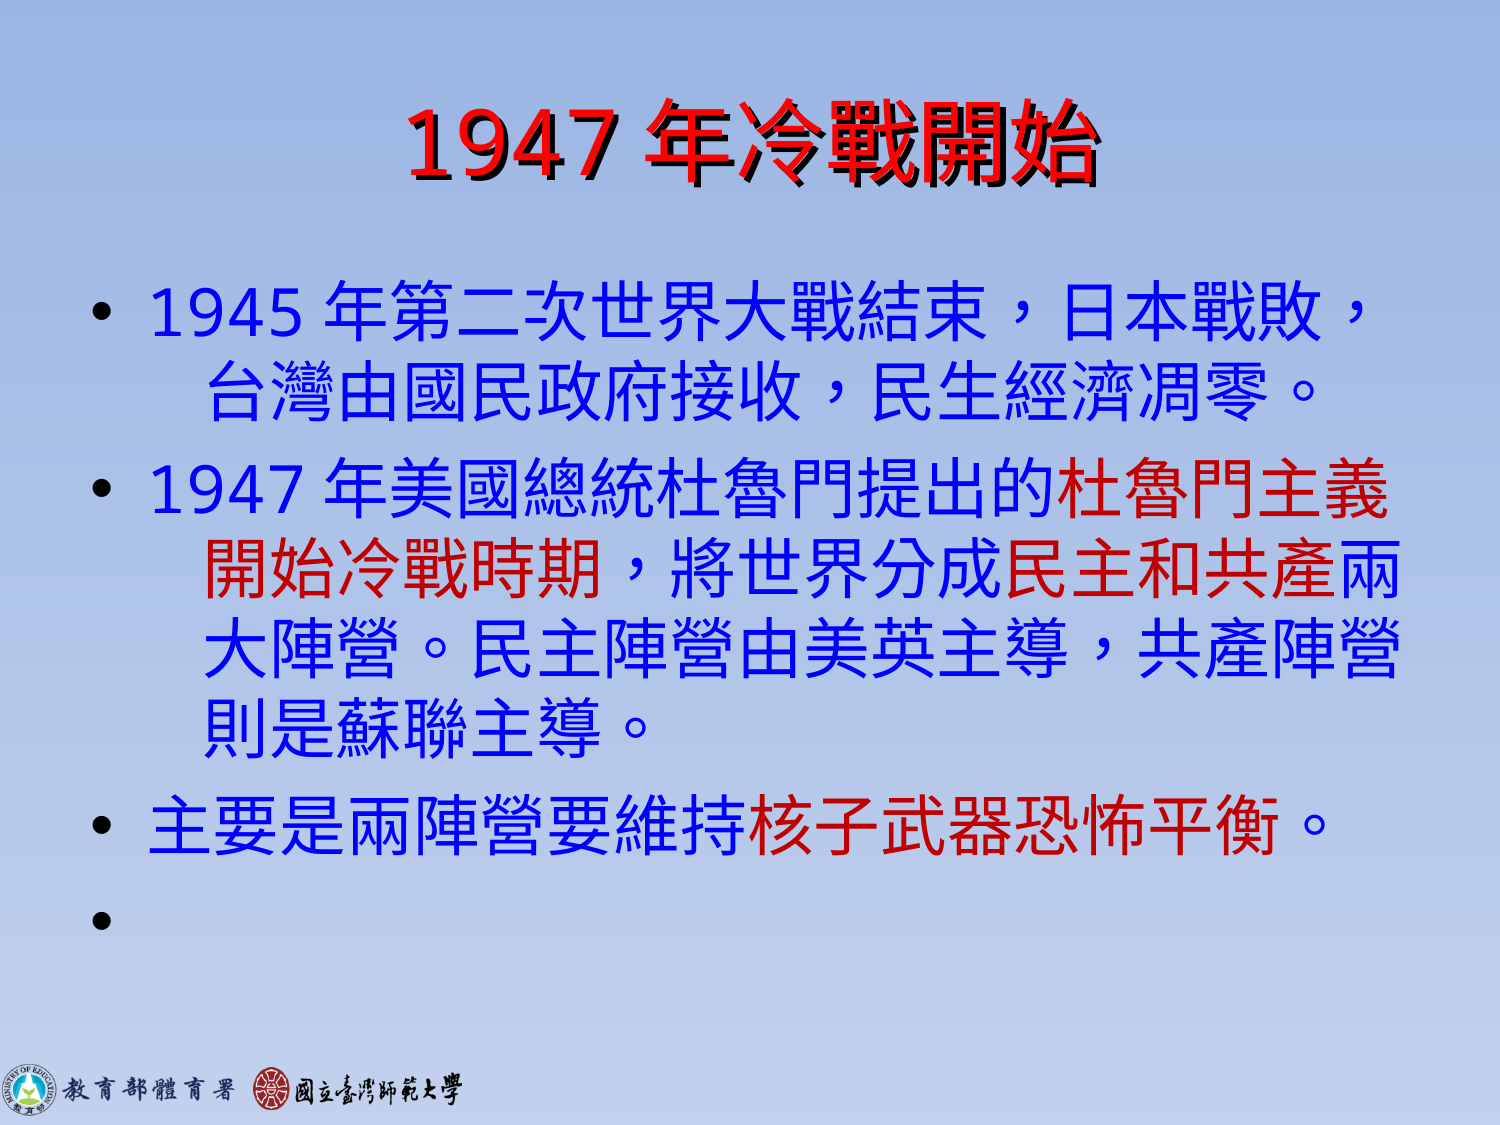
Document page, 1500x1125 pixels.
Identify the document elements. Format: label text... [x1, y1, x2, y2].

list 1945年第二次世界大戰結束，日本戰敗，台灣由國民政府接收，民生經濟凋零。 1947年美國總統杜魯門提出的杜魯門主義開始冷戰時期，將世界分成民主和共產兩大陣營。民主陣營由美英主導，共產陣營則是蘇聯主導。 主要是兩陣營要維持核子武器恐怖平衡。 [75, 262, 1426, 1005]
title 1947年冷戰開始 [75, 45, 1426, 233]
